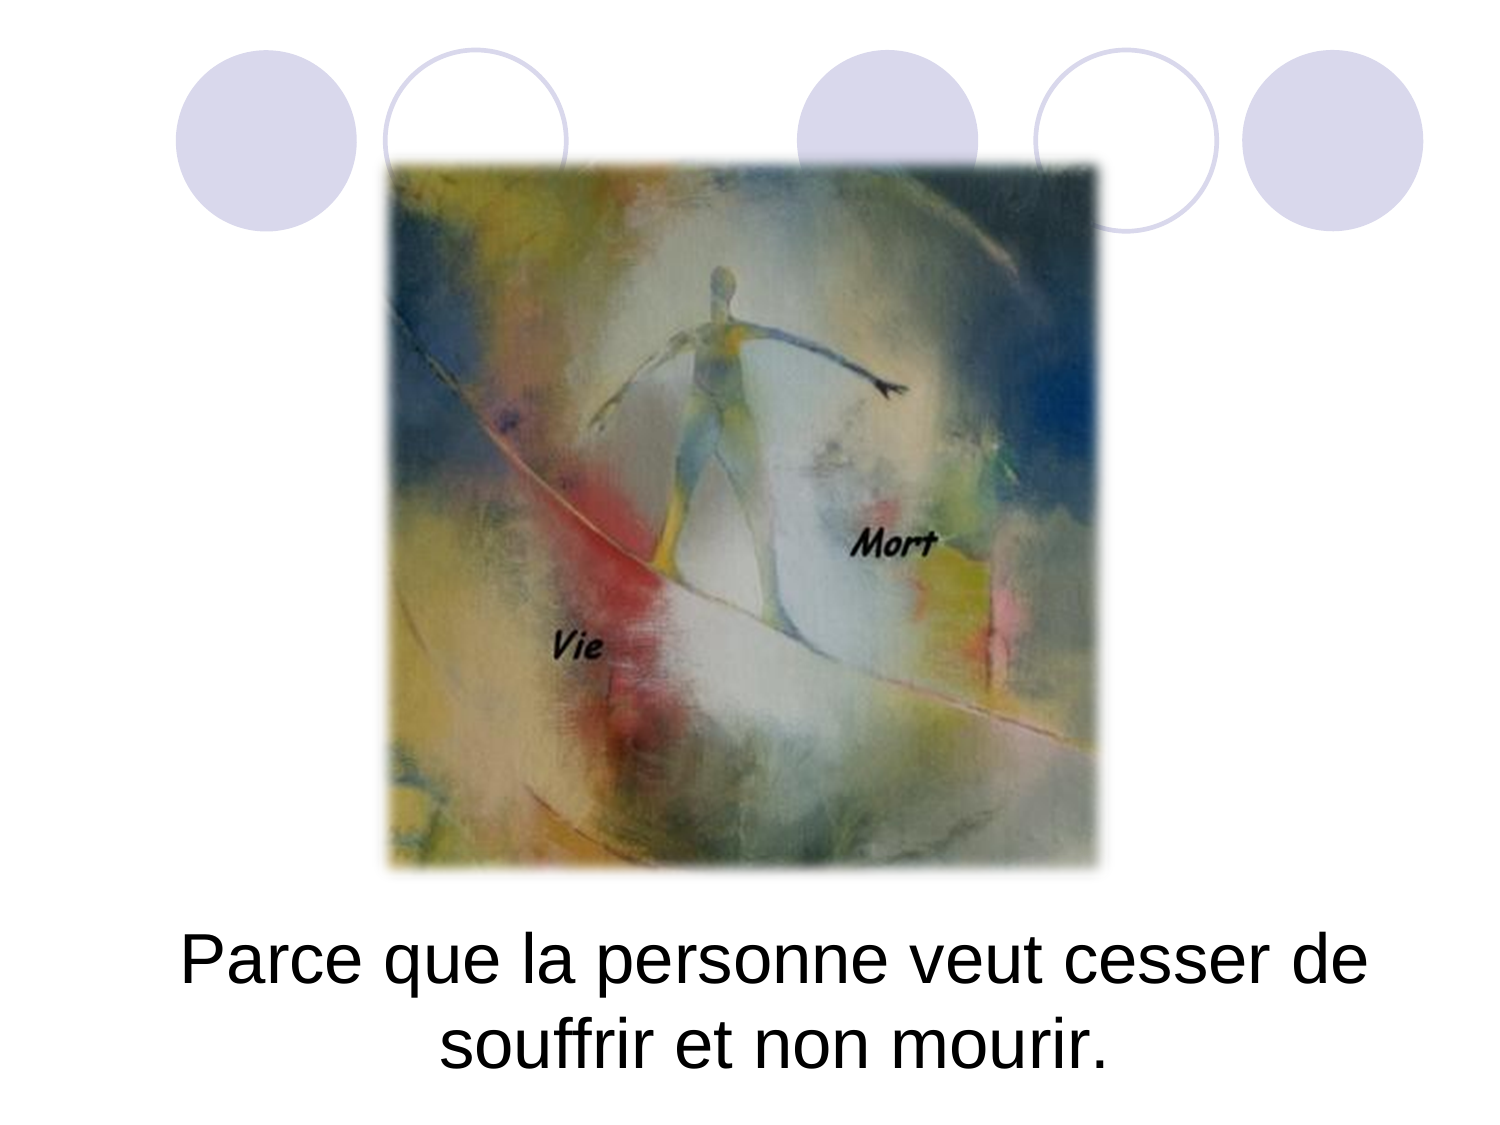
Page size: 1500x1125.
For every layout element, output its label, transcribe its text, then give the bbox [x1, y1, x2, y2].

picture [371, 147, 1116, 886]
title Parce que la personne veut cesser de souffrir et non mourir. [100, 904, 1451, 1081]
